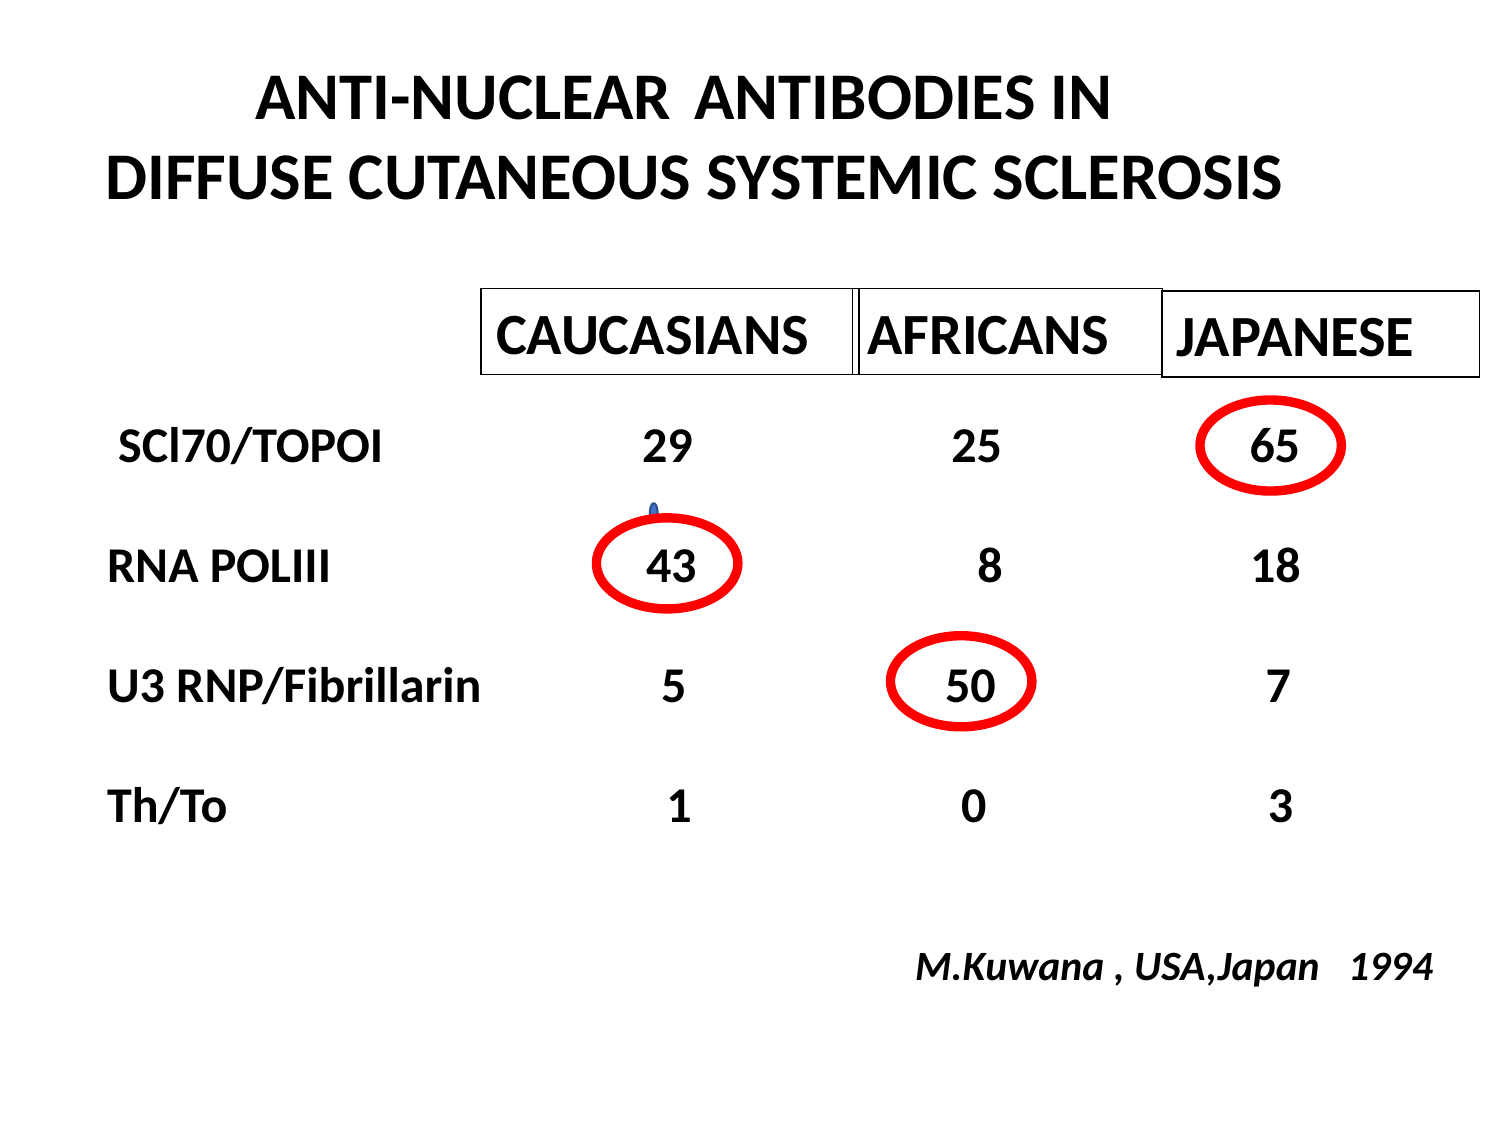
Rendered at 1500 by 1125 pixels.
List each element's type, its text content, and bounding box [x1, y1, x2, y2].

text_box SCl70/TOPOI 29 25 65 RNA POLIII 43 8 18 U3 RNP/Fibrillarin 5 50 7 Th/To 1 0 3 [1205, 405, 1336, 486]
text_box ANTI-NUCLEAR ANTIBODIES IN DIFFUSE CUTANEOUS SYSTEMIC SCLEROSIS [90, 45, 1342, 222]
text_box JAPANESE [1161, 291, 1480, 377]
text_box [649, 503, 658, 514]
text_box M.Kuwana , USA,Japan 1994 [900, 930, 1448, 997]
text_box AFRICANS [852, 288, 1163, 375]
text_box CAUCASIANS [480, 288, 852, 375]
text_box SCl70/TOPOI 29 25 65 RNA POLIII 43 8 18 U3 RNP/Fibrillarin 5 50 7 Th/To 1 0 3 [35, 404, 1462, 905]
